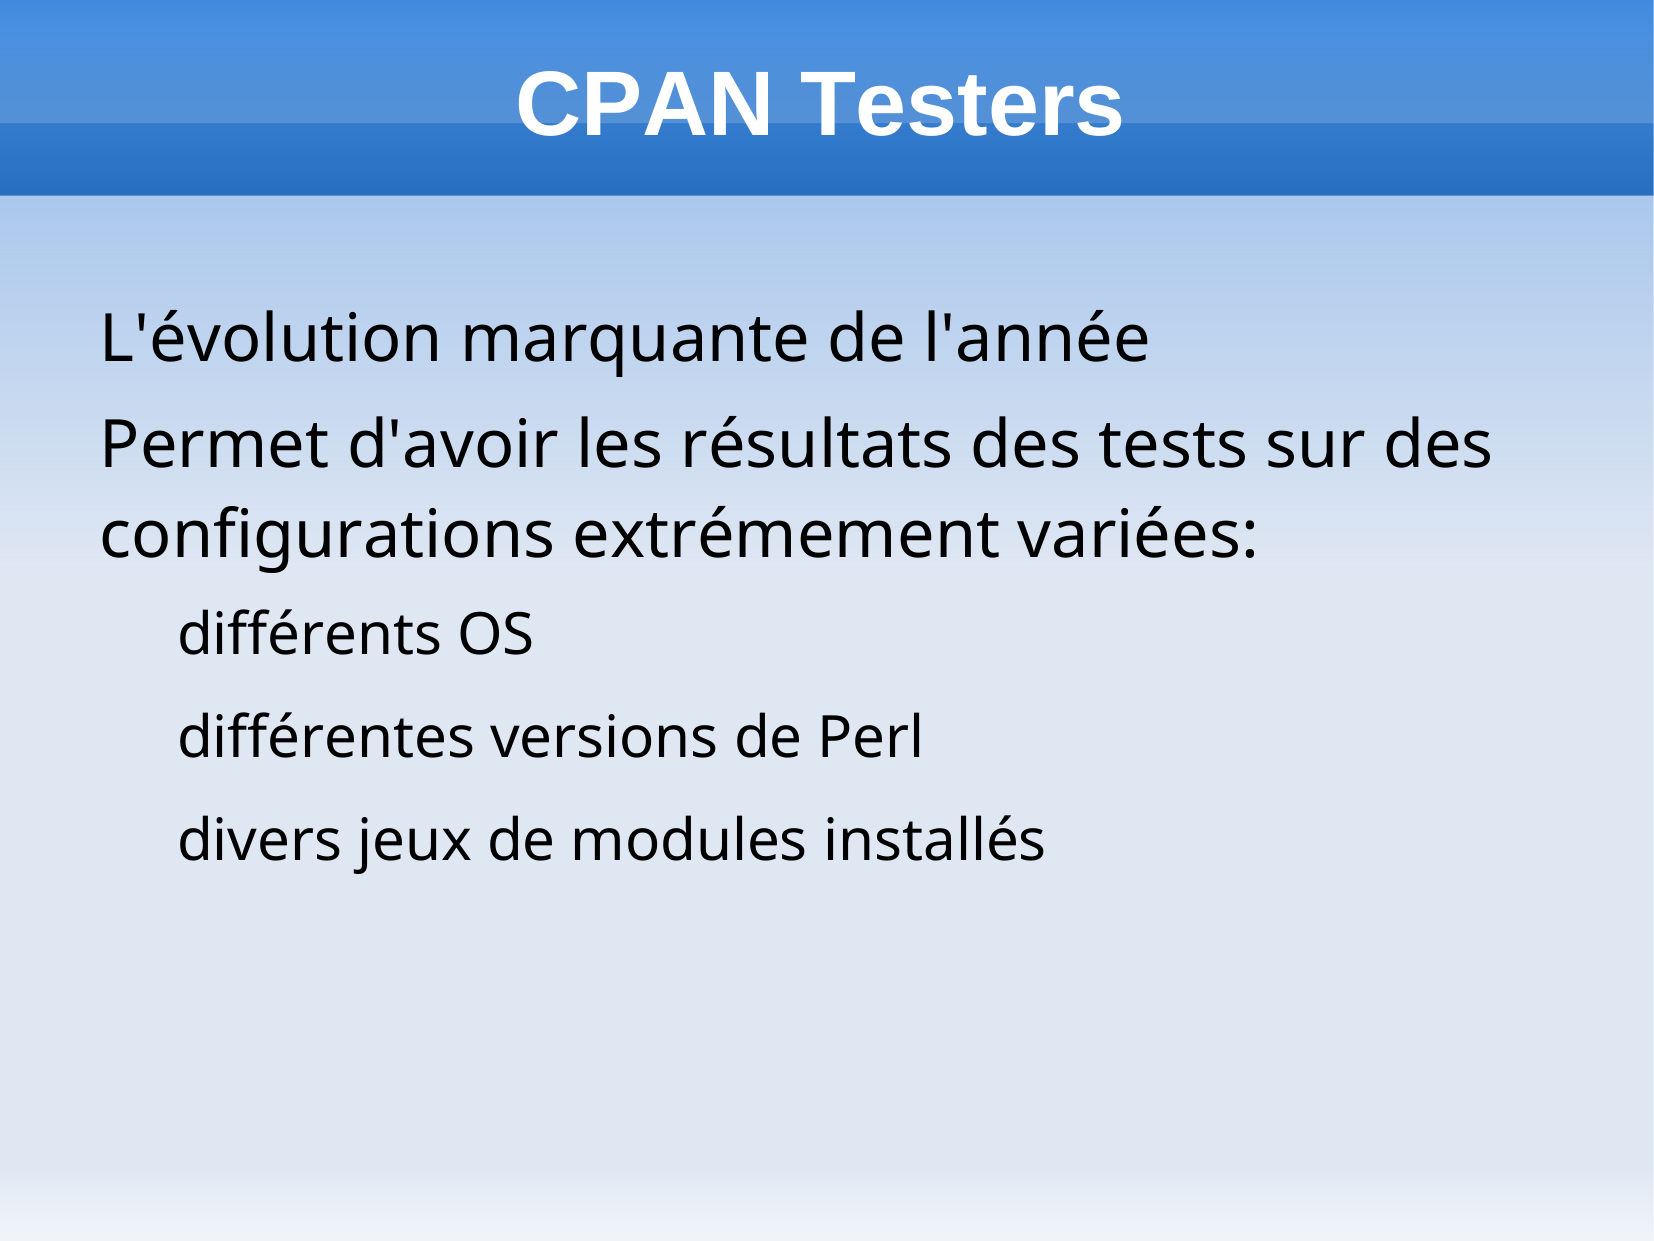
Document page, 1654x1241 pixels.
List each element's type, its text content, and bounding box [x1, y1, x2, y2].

title CPAN Testers [76, 7, 1565, 200]
picture [0, 0, 1654, 1241]
list L'évolution marquante de l'année Permet d'avoir les résultats des tests sur des configurations extrémement variées: différents OS différentes versions de Perl divers jeux de modules installés [82, 290, 1571, 1094]
